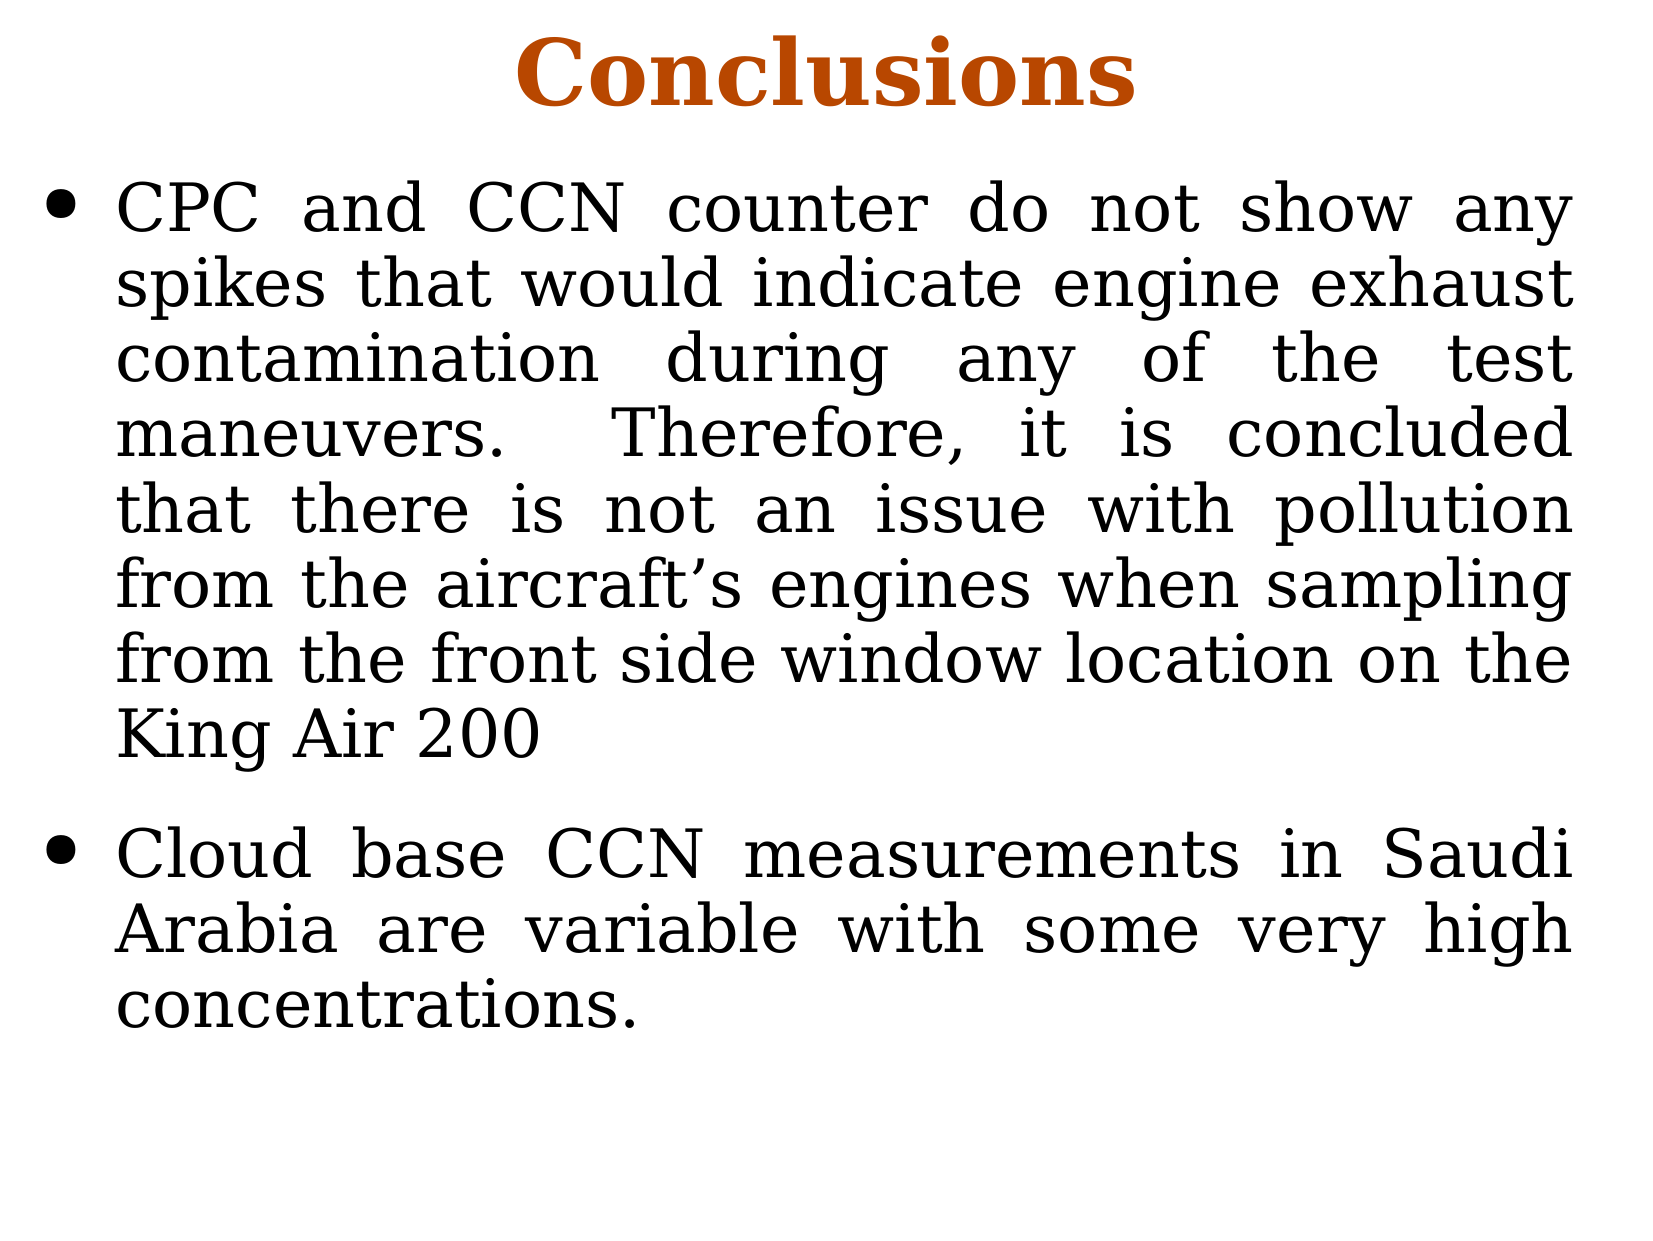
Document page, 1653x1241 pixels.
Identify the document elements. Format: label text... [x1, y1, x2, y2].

text_box CPC and CCN counter do not show any spikes that would indicate engine exhaust contamination during any of the test maneuvers. Therefore, it is concluded that there is not an issue with pollution from the aircraft’s engines when sampling from the front side window location on the King Air 200 Cloud base CCN measurements in Saudi Arabia are variable with some very high concentrations. [5, 171, 1576, 1088]
text_box Conclusions [0, 25, 1653, 124]
